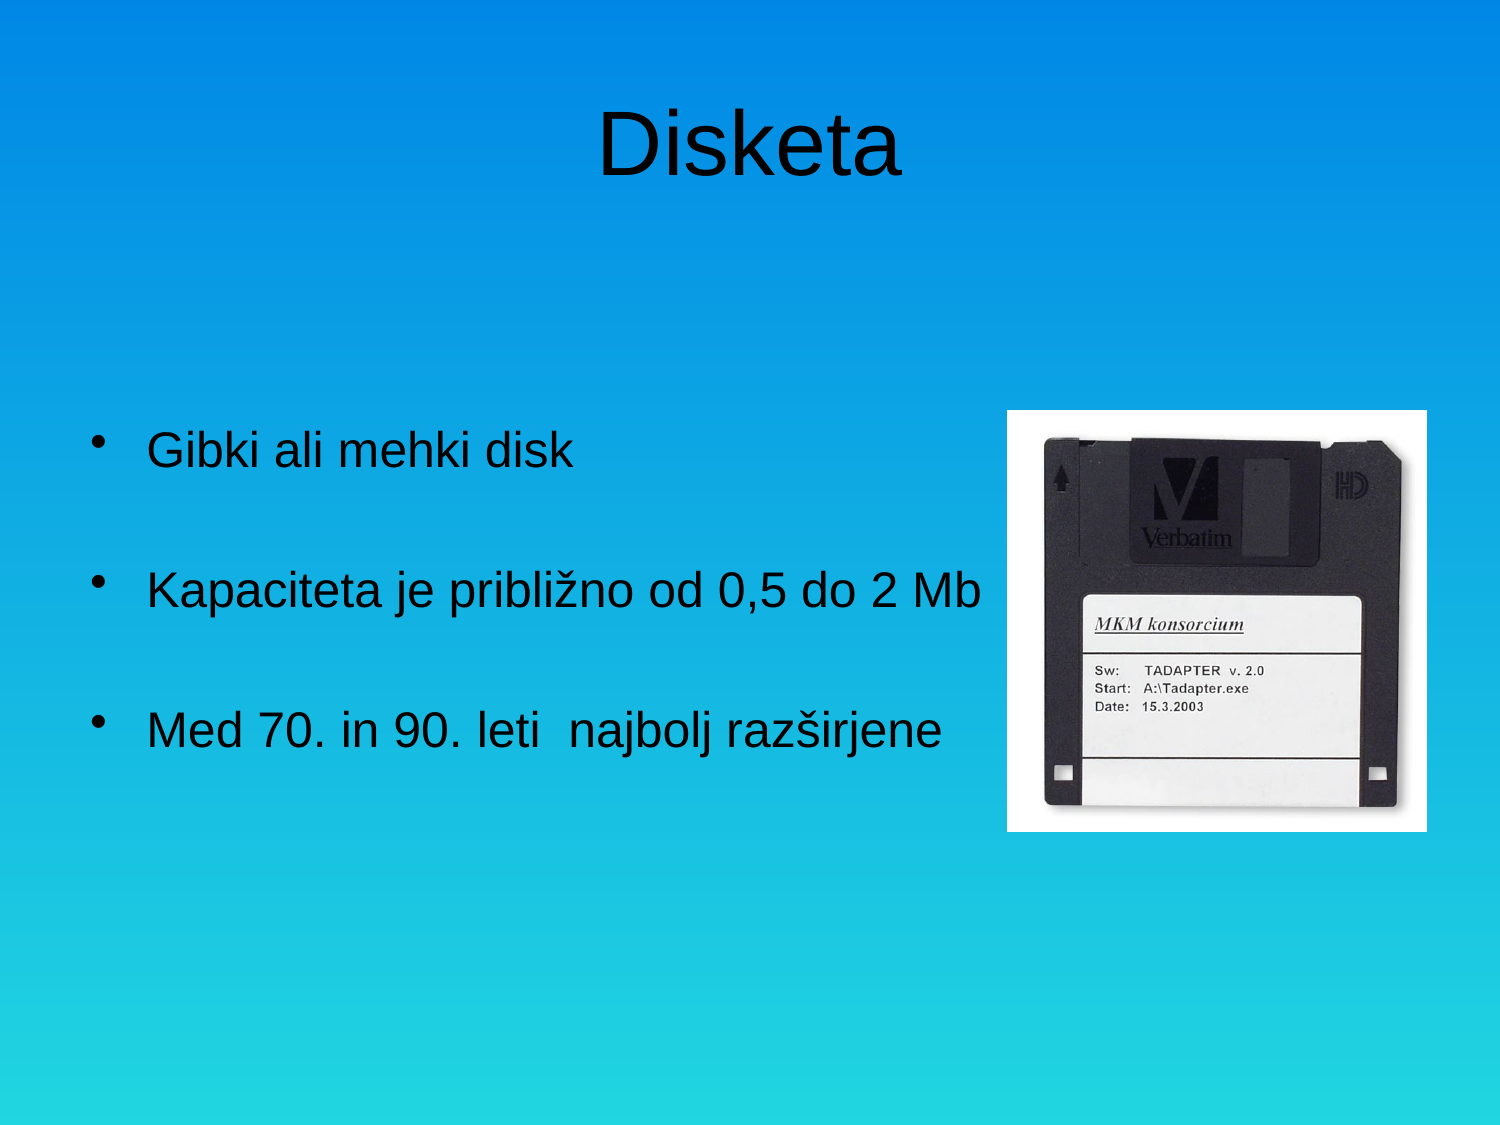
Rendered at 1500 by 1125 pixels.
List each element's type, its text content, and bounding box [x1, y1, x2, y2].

picture [1007, 411, 1500, 832]
list Gibki ali mehki disk Kapaciteta je približno od 0,5 do 2 Mb Med 70. in 90. leti najbolj razširjene [75, 339, 1043, 1005]
title Disketa [75, 45, 1425, 233]
